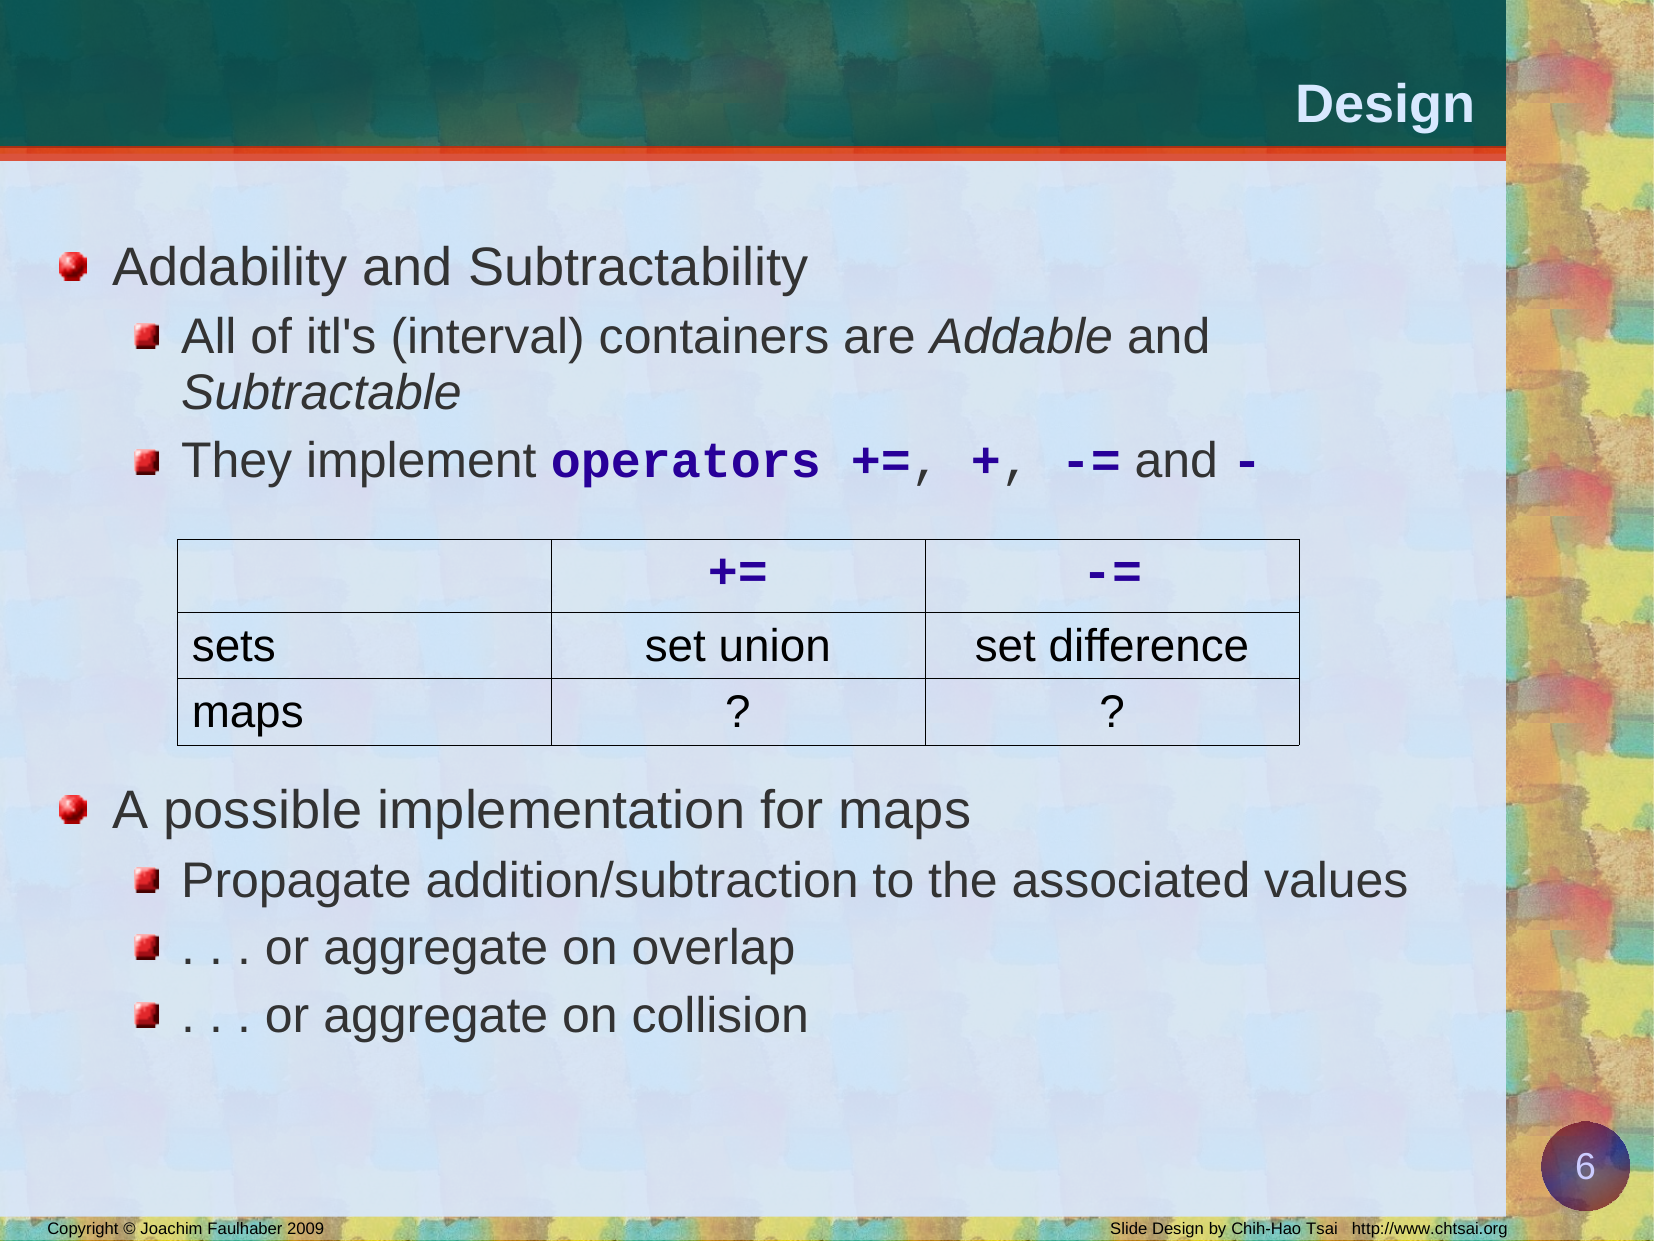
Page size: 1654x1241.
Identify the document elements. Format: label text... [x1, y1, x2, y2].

table_header [178, 540, 551, 612]
table_cell ? [552, 679, 925, 745]
table_cell sets [178, 613, 551, 678]
title Design [29, 59, 1477, 148]
table_header += [552, 540, 925, 612]
table_cell ? [926, 679, 1299, 745]
table_cell set union [552, 613, 925, 678]
list Addability and Subtractability All of itl's (interval) containers are Addable and Subtractable They implement operators +=, +, -= and - [59, 236, 1418, 532]
table_header -= [926, 540, 1299, 612]
table_cell maps [178, 679, 551, 745]
list A possible implementation for maps Propagate addition/subtraction to the associated values . . . or aggregate on overlap . . . or aggregate on collision [59, 779, 1418, 1075]
table_cell set difference [926, 613, 1299, 678]
